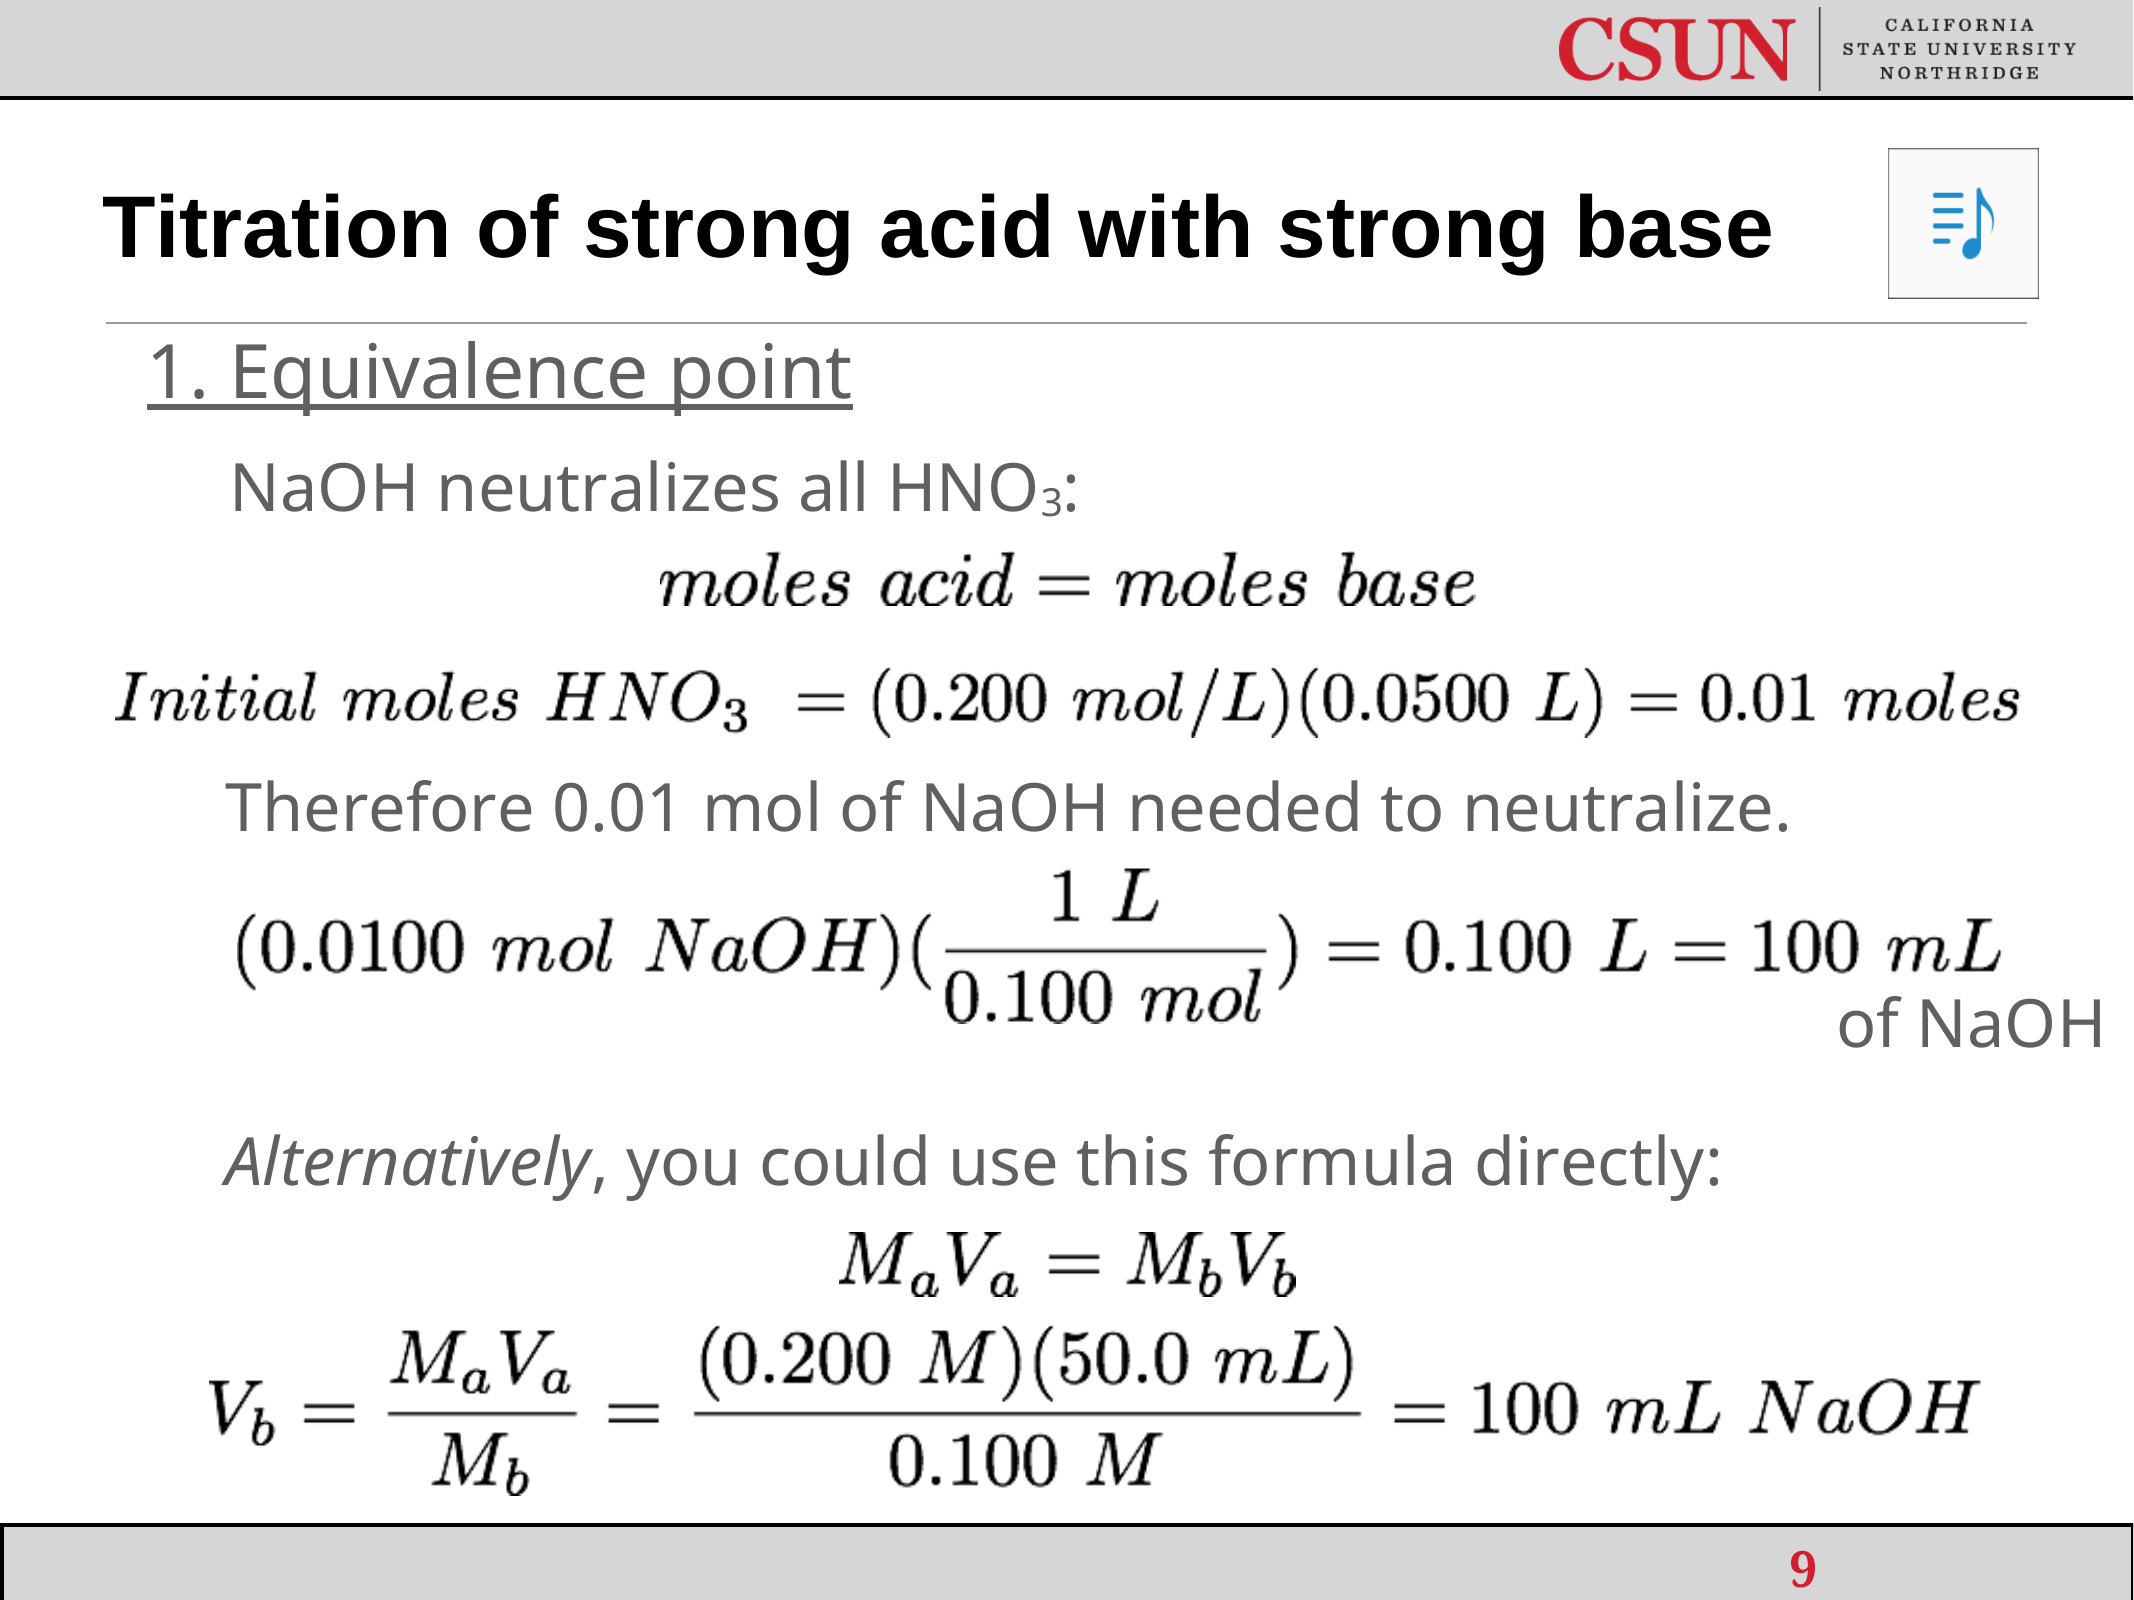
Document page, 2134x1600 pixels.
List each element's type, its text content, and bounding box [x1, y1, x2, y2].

text_box Alternatively, you could use this formula directly: [166, 1111, 1889, 1207]
picture [1559, 7, 2076, 91]
text_box of NaOH [1777, 973, 2131, 1069]
picture [839, 1232, 1296, 1297]
text_box NaOH neutralizes all HNO3: [171, 437, 1148, 533]
picture [209, 1325, 1983, 1496]
text_box Therefore 0.01 mol of NaOH needed to neutralize. [166, 757, 1917, 852]
text_box [1886, 146, 2041, 301]
title Titration of strong acid with strong base [93, 104, 2040, 284]
picture [237, 867, 2003, 1025]
list 1. Equivalence point [94, 315, 2041, 438]
picture [660, 551, 1476, 606]
picture [115, 667, 2021, 738]
